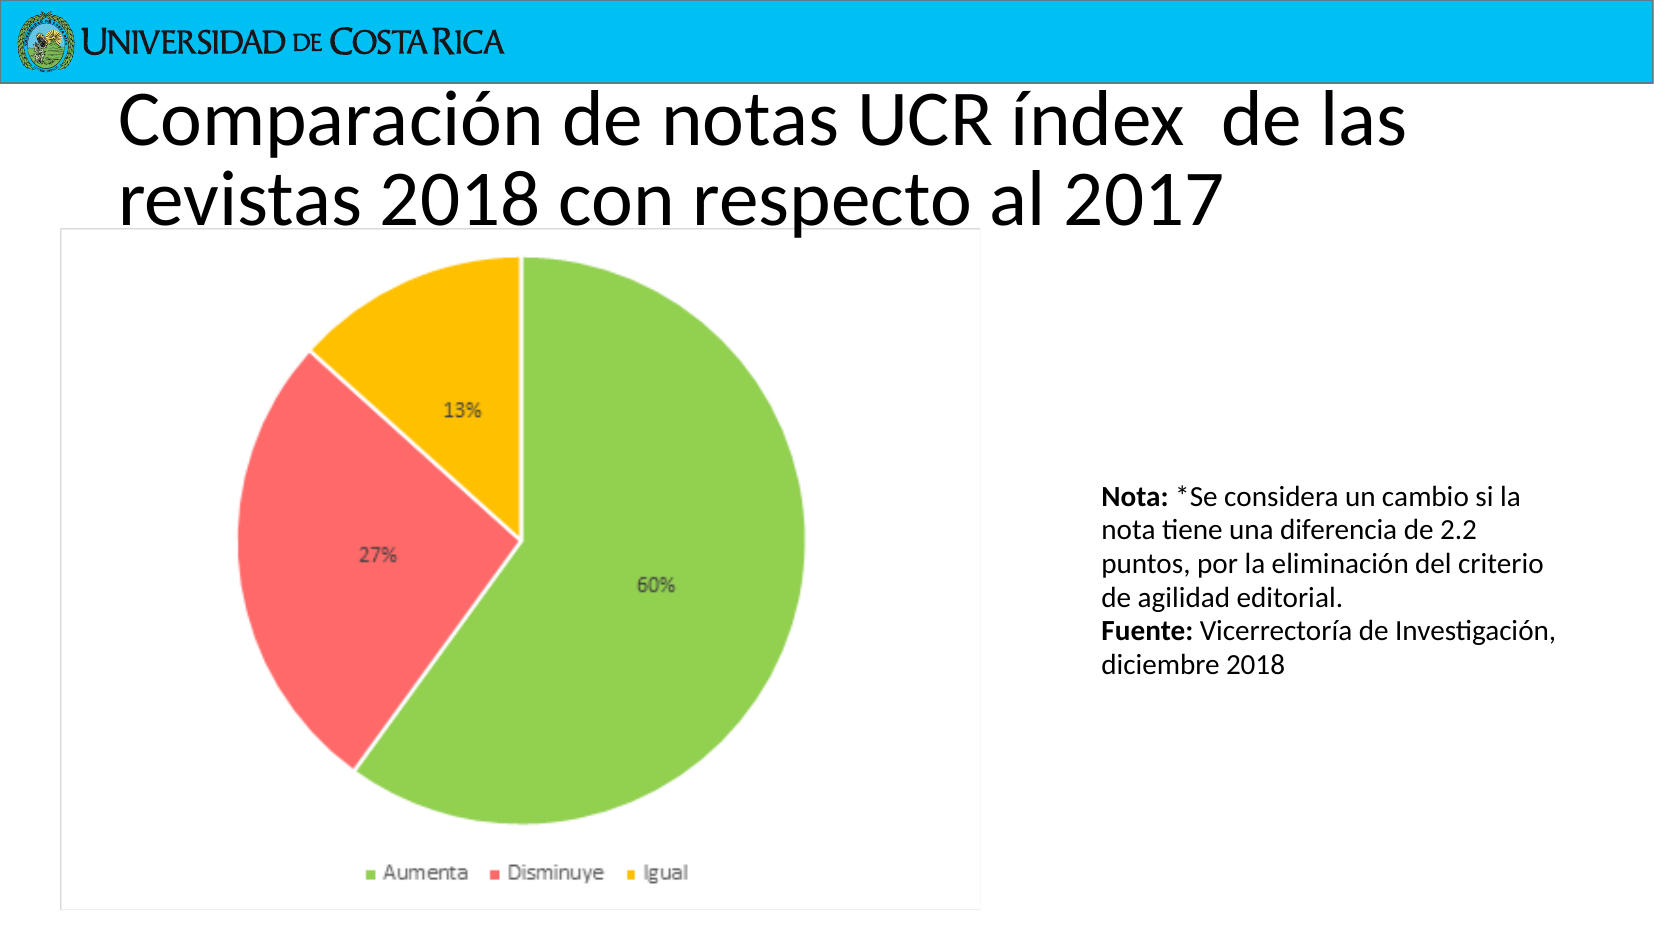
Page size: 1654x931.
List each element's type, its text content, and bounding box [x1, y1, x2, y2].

picture [59, 227, 981, 910]
title Comparación de notas UCR índex de las revistas 2018 con respecto al 2017 [118, 11, 1607, 320]
text_box Nota: *Se considera un cambio si la nota tiene una diferencia de 2.2 puntos, por la eliminación del criterio de agilidad editorial. Fuente: Vicerrectoría de Investigación, diciembre 2018 [1086, 472, 1583, 732]
